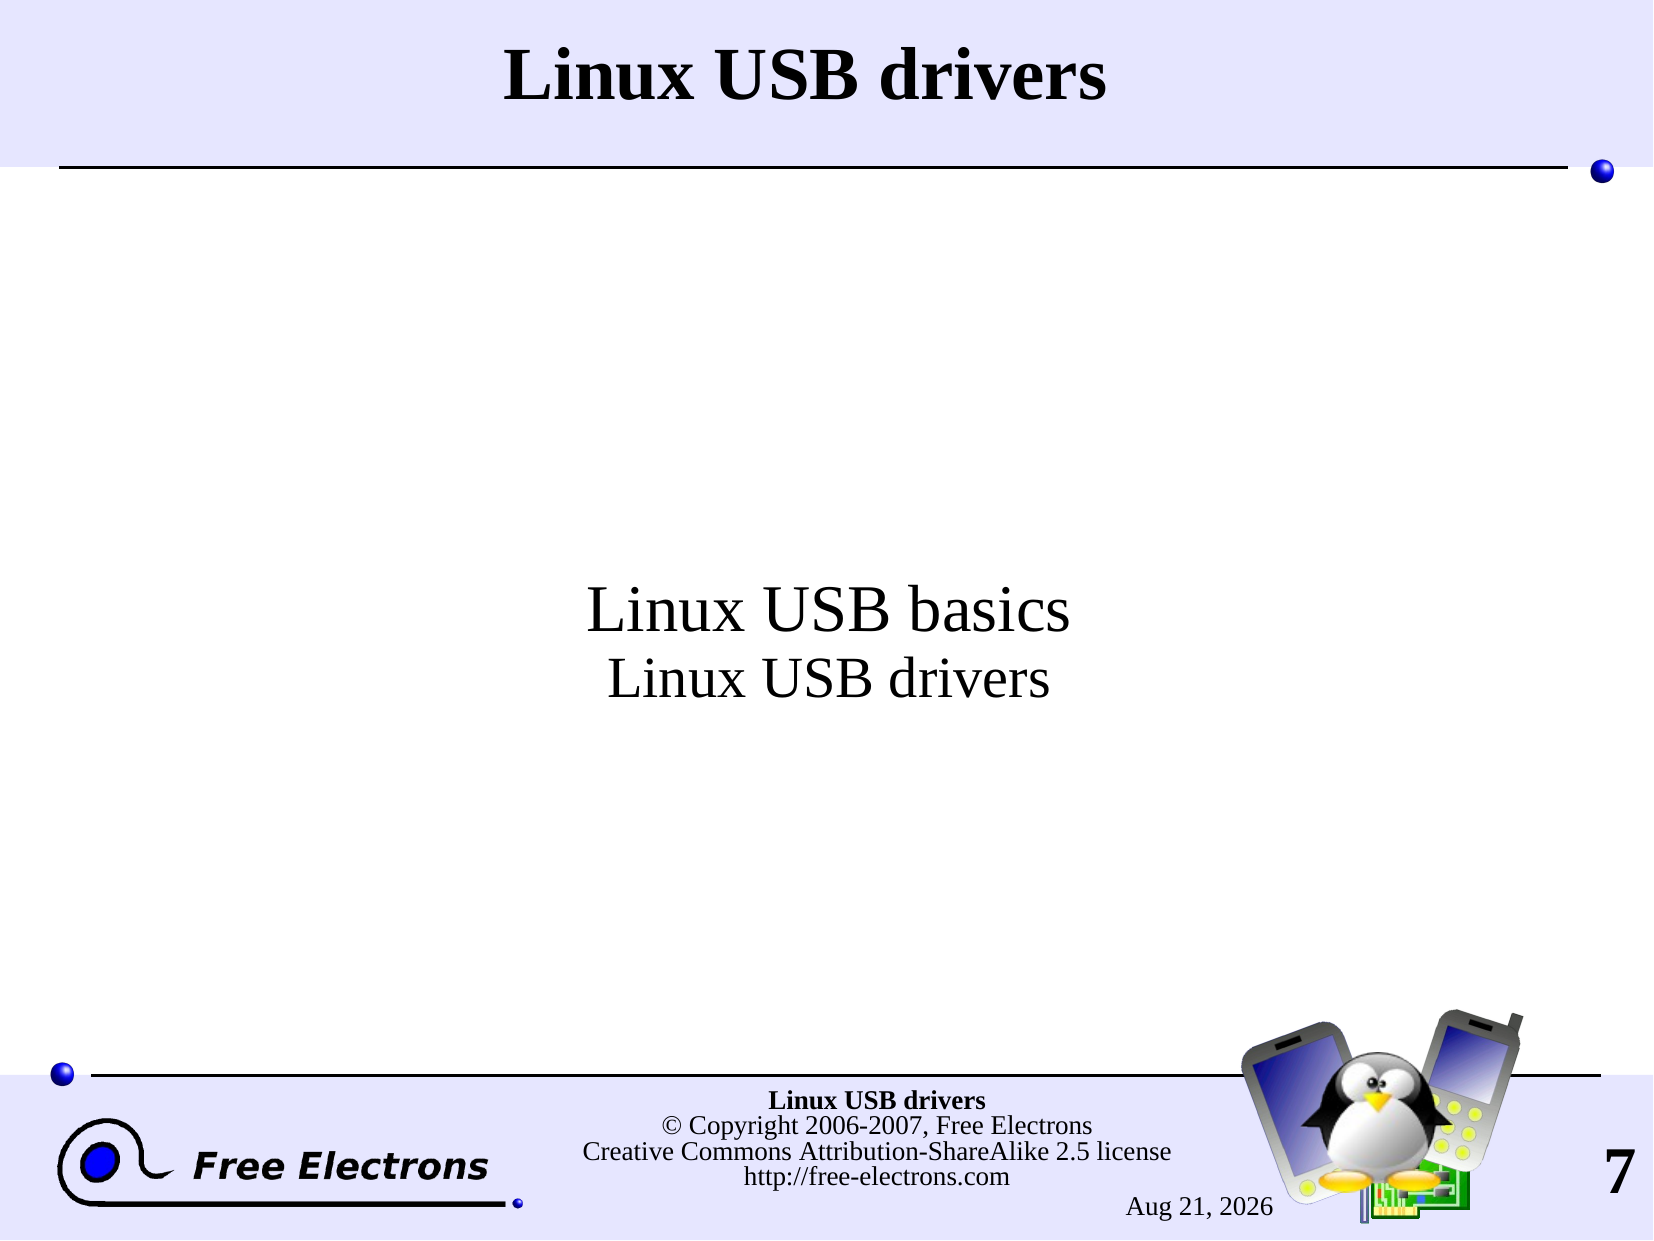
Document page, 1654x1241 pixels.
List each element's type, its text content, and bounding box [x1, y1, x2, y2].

subtitle Linux USB basics Linux USB drivers [105, 216, 1518, 1066]
picture [50, 1107, 527, 1216]
picture [1231, 1007, 1538, 1241]
title Linux USB drivers [60, 25, 1551, 124]
